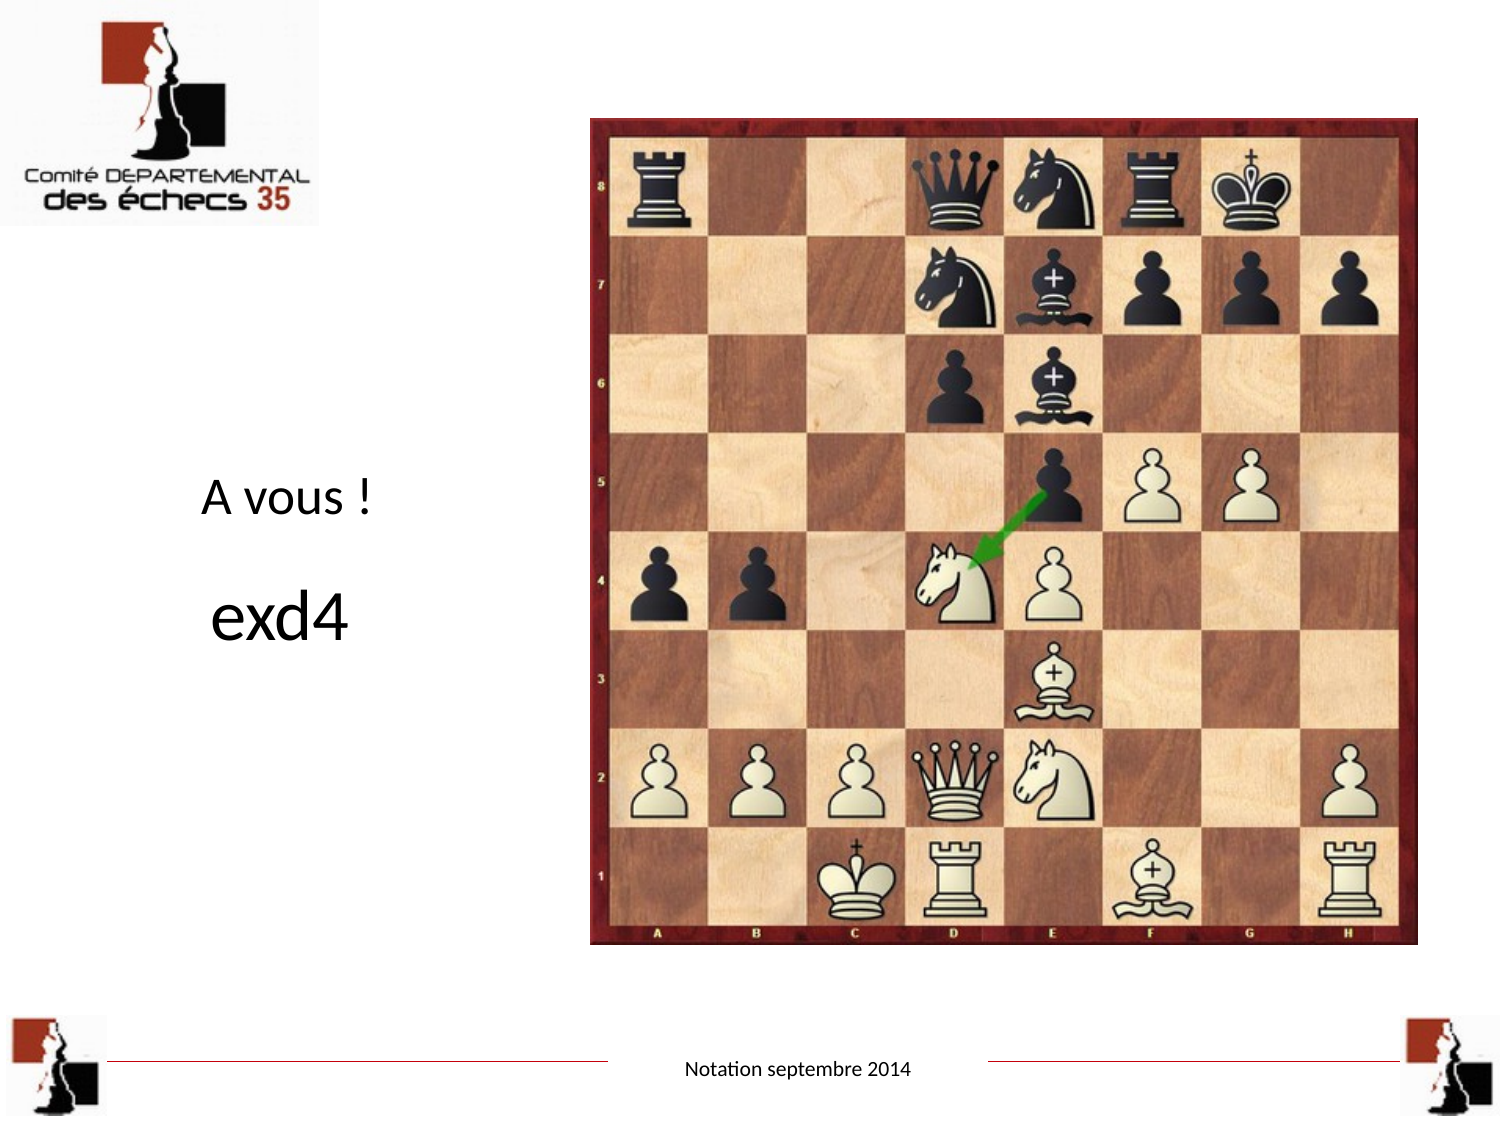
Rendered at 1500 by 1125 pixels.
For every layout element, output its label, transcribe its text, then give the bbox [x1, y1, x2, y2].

picture [0, 0, 319, 226]
picture [6, 1015, 107, 1116]
text_box A vous ! [23, 342, 551, 768]
text_box exd4 [16, 448, 544, 875]
picture [1400, 1015, 1500, 1116]
picture [590, 118, 1418, 945]
